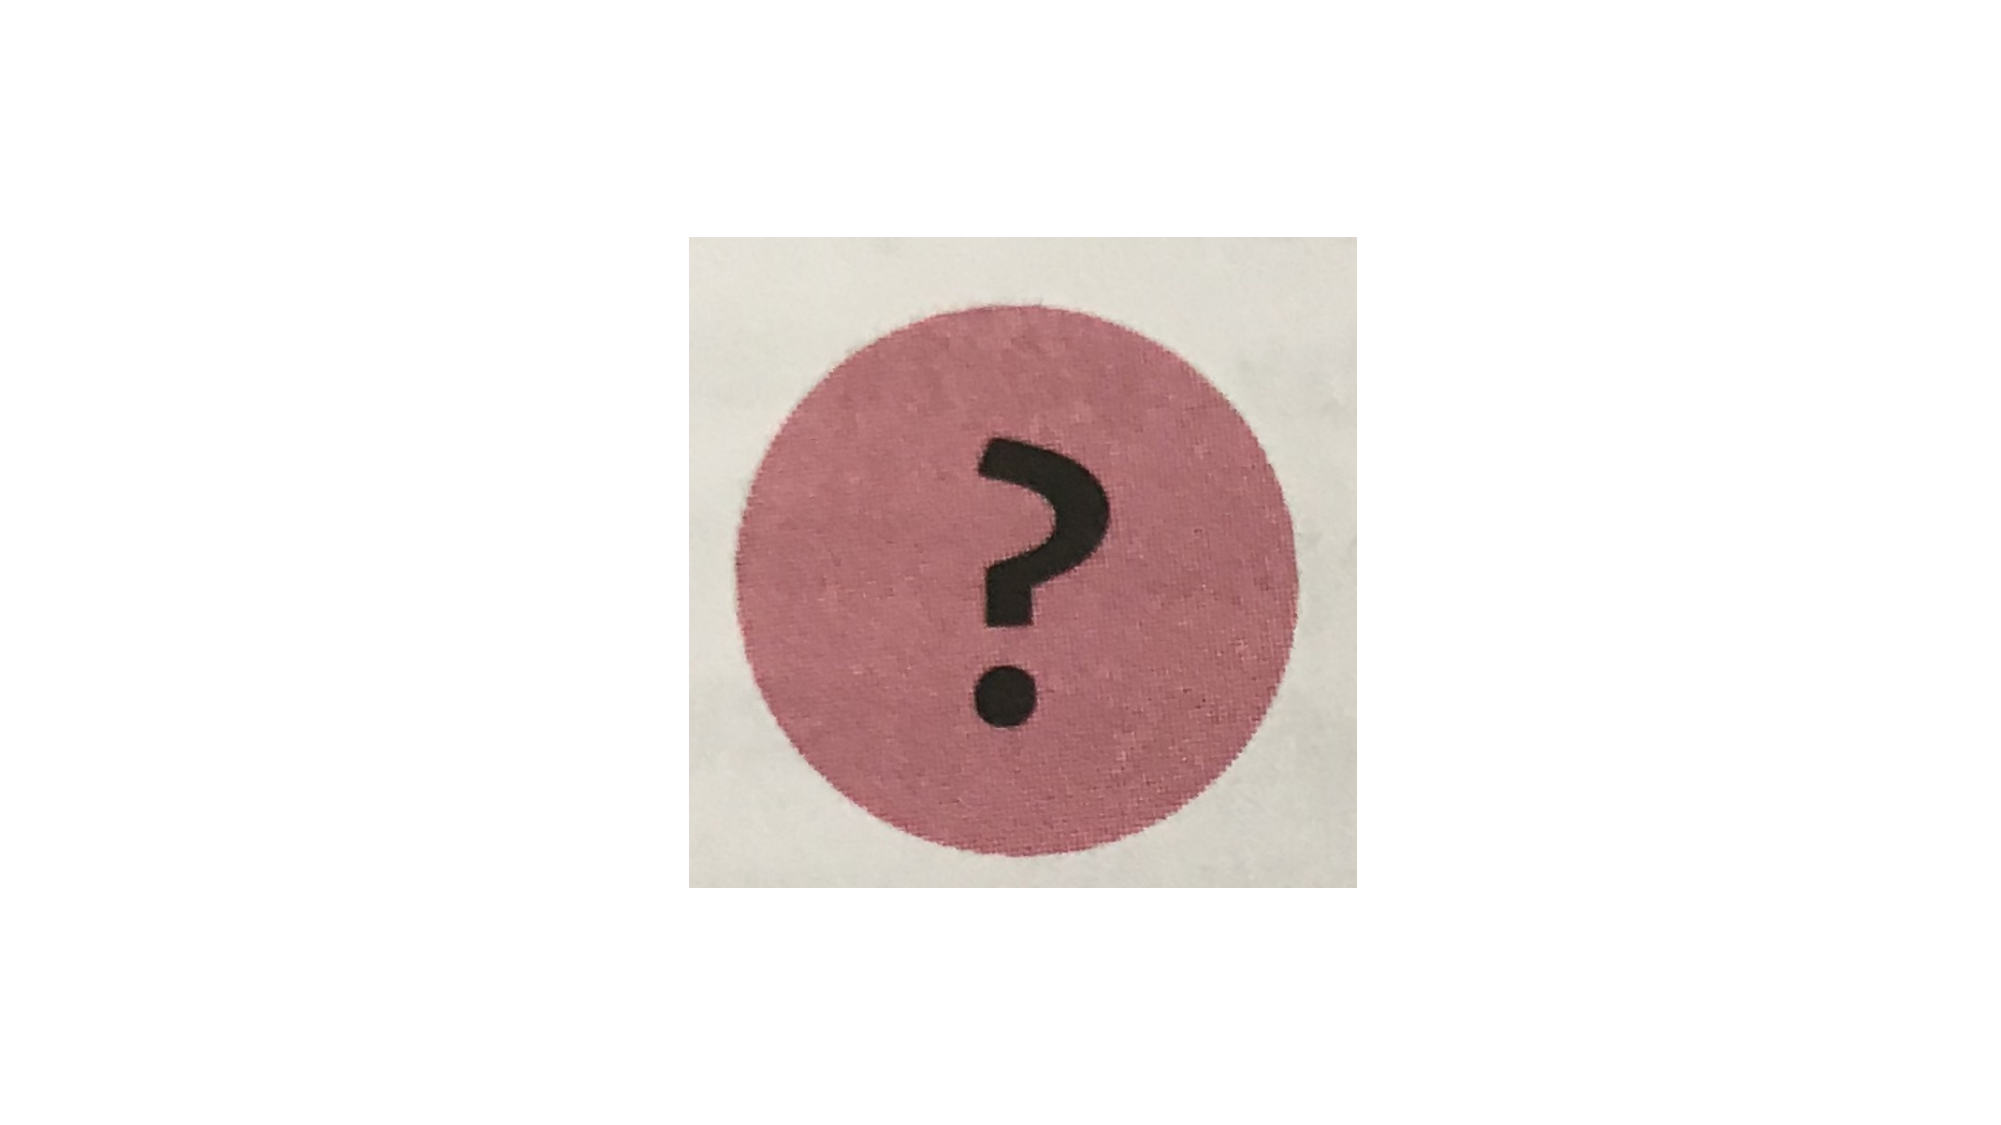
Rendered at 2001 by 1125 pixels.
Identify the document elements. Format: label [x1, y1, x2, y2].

picture [689, 237, 1357, 888]
